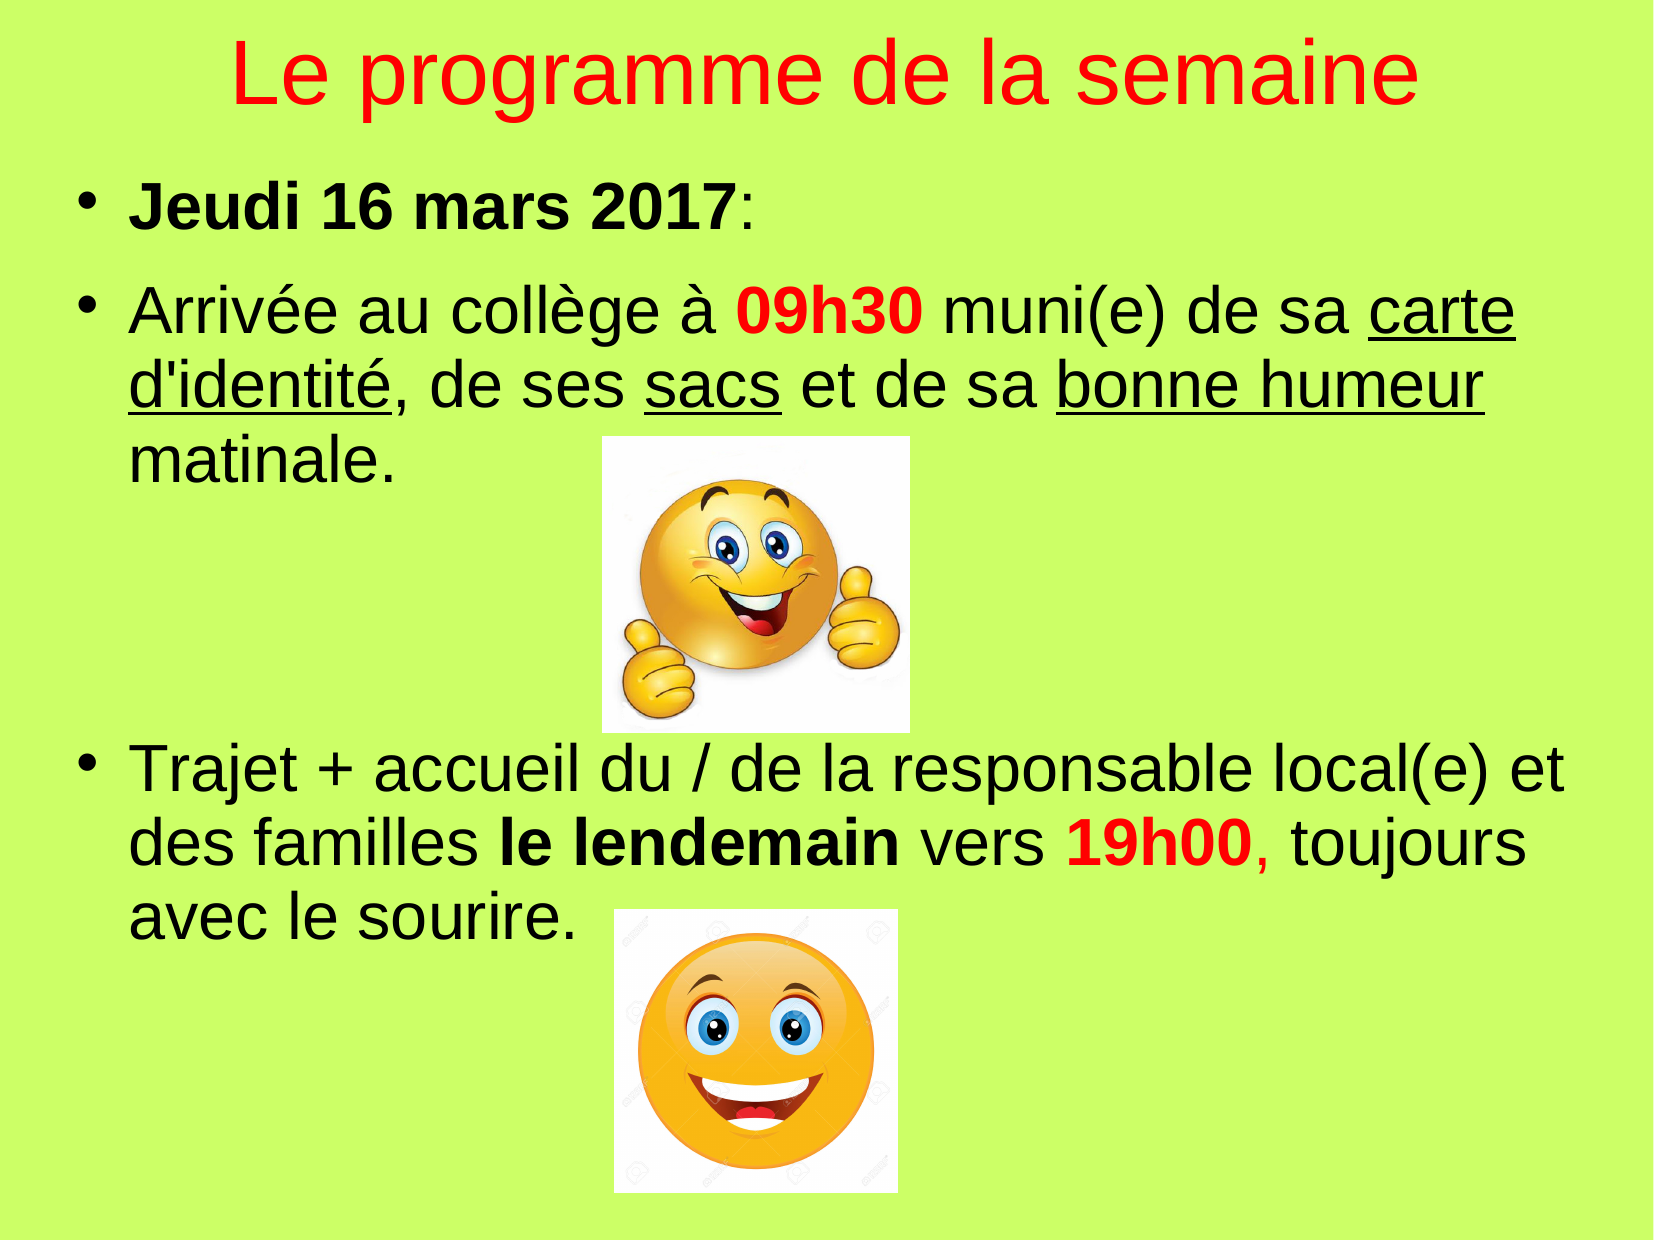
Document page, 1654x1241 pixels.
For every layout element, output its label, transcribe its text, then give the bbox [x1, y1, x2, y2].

picture [602, 436, 910, 733]
list Jeudi 16 mars 2017: Arrivée au collège à 09h30 muni(e) de sa carte d'identité, de ses sacs et de sa bonne humeur matinale. Trajet + accueil du / de la responsable local(e) et des familles le lendemain vers 19h00, toujours avec le sourire. [59, 165, 1607, 1241]
picture [614, 909, 898, 1193]
title Le programme de la semaine [82, 0, 1571, 142]
